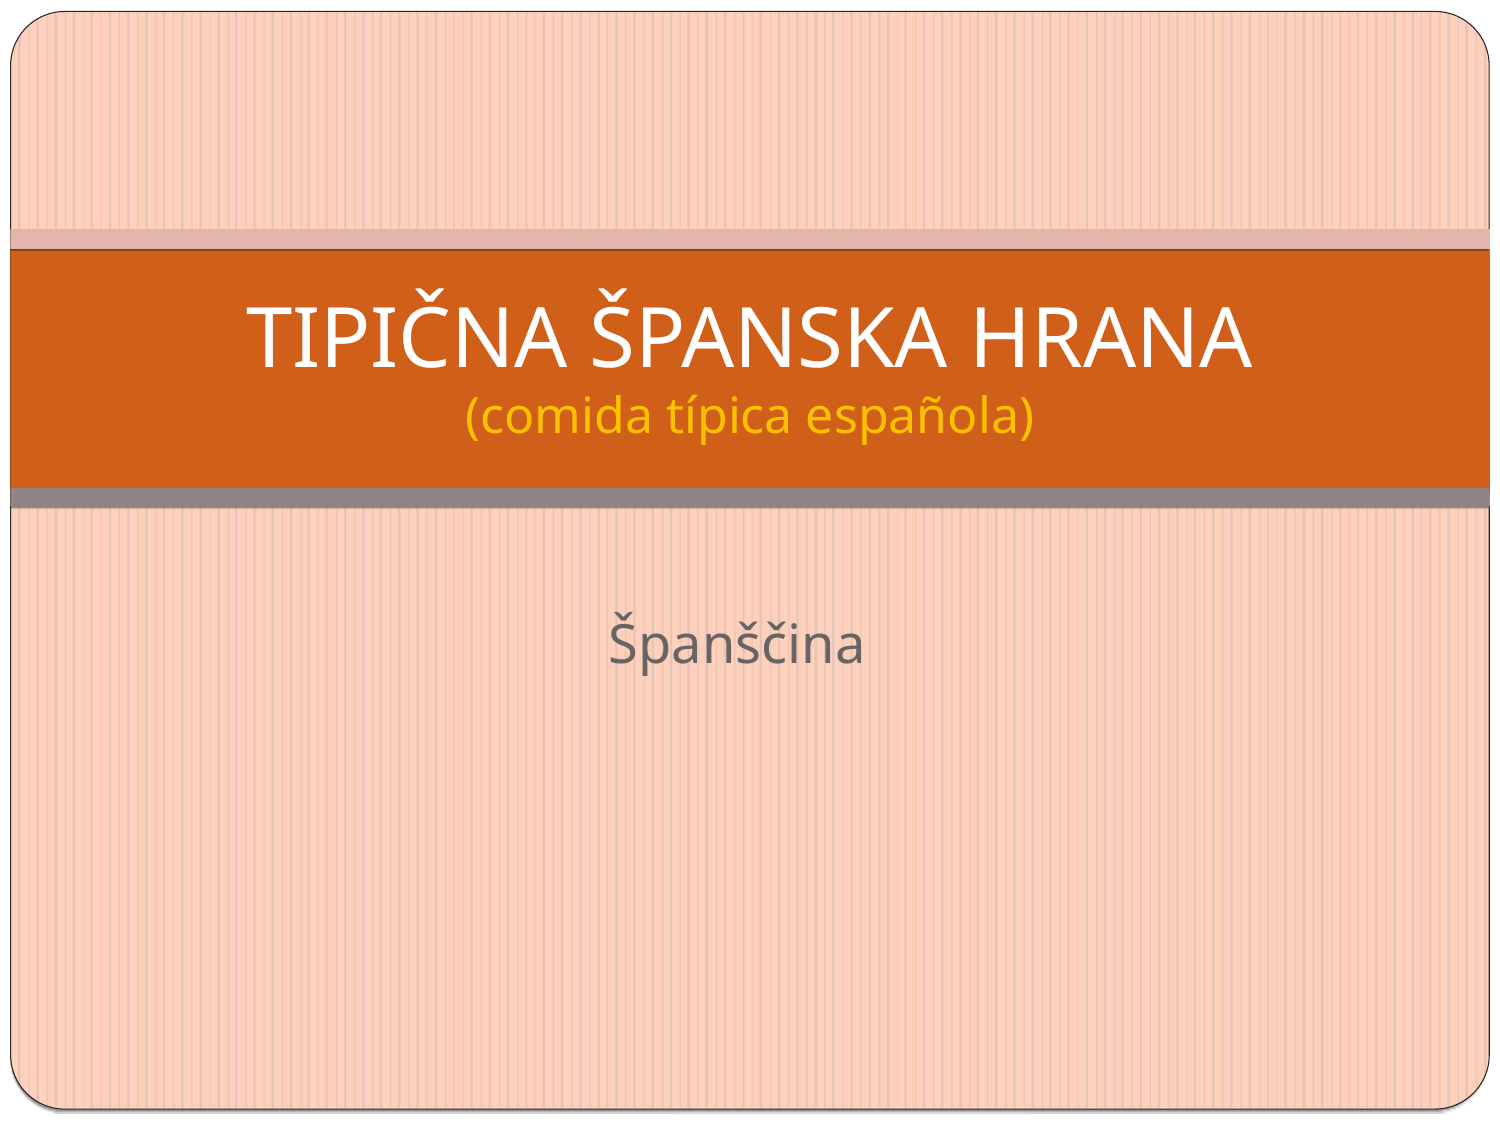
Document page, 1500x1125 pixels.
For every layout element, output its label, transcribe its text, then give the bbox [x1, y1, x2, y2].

picture [12, 12, 1488, 229]
subtitle Španščina [212, 525, 1263, 788]
title TIPIČNA ŠPANSKA HRANA (comida típica española) [75, 247, 1425, 489]
picture [12, 509, 1488, 1108]
